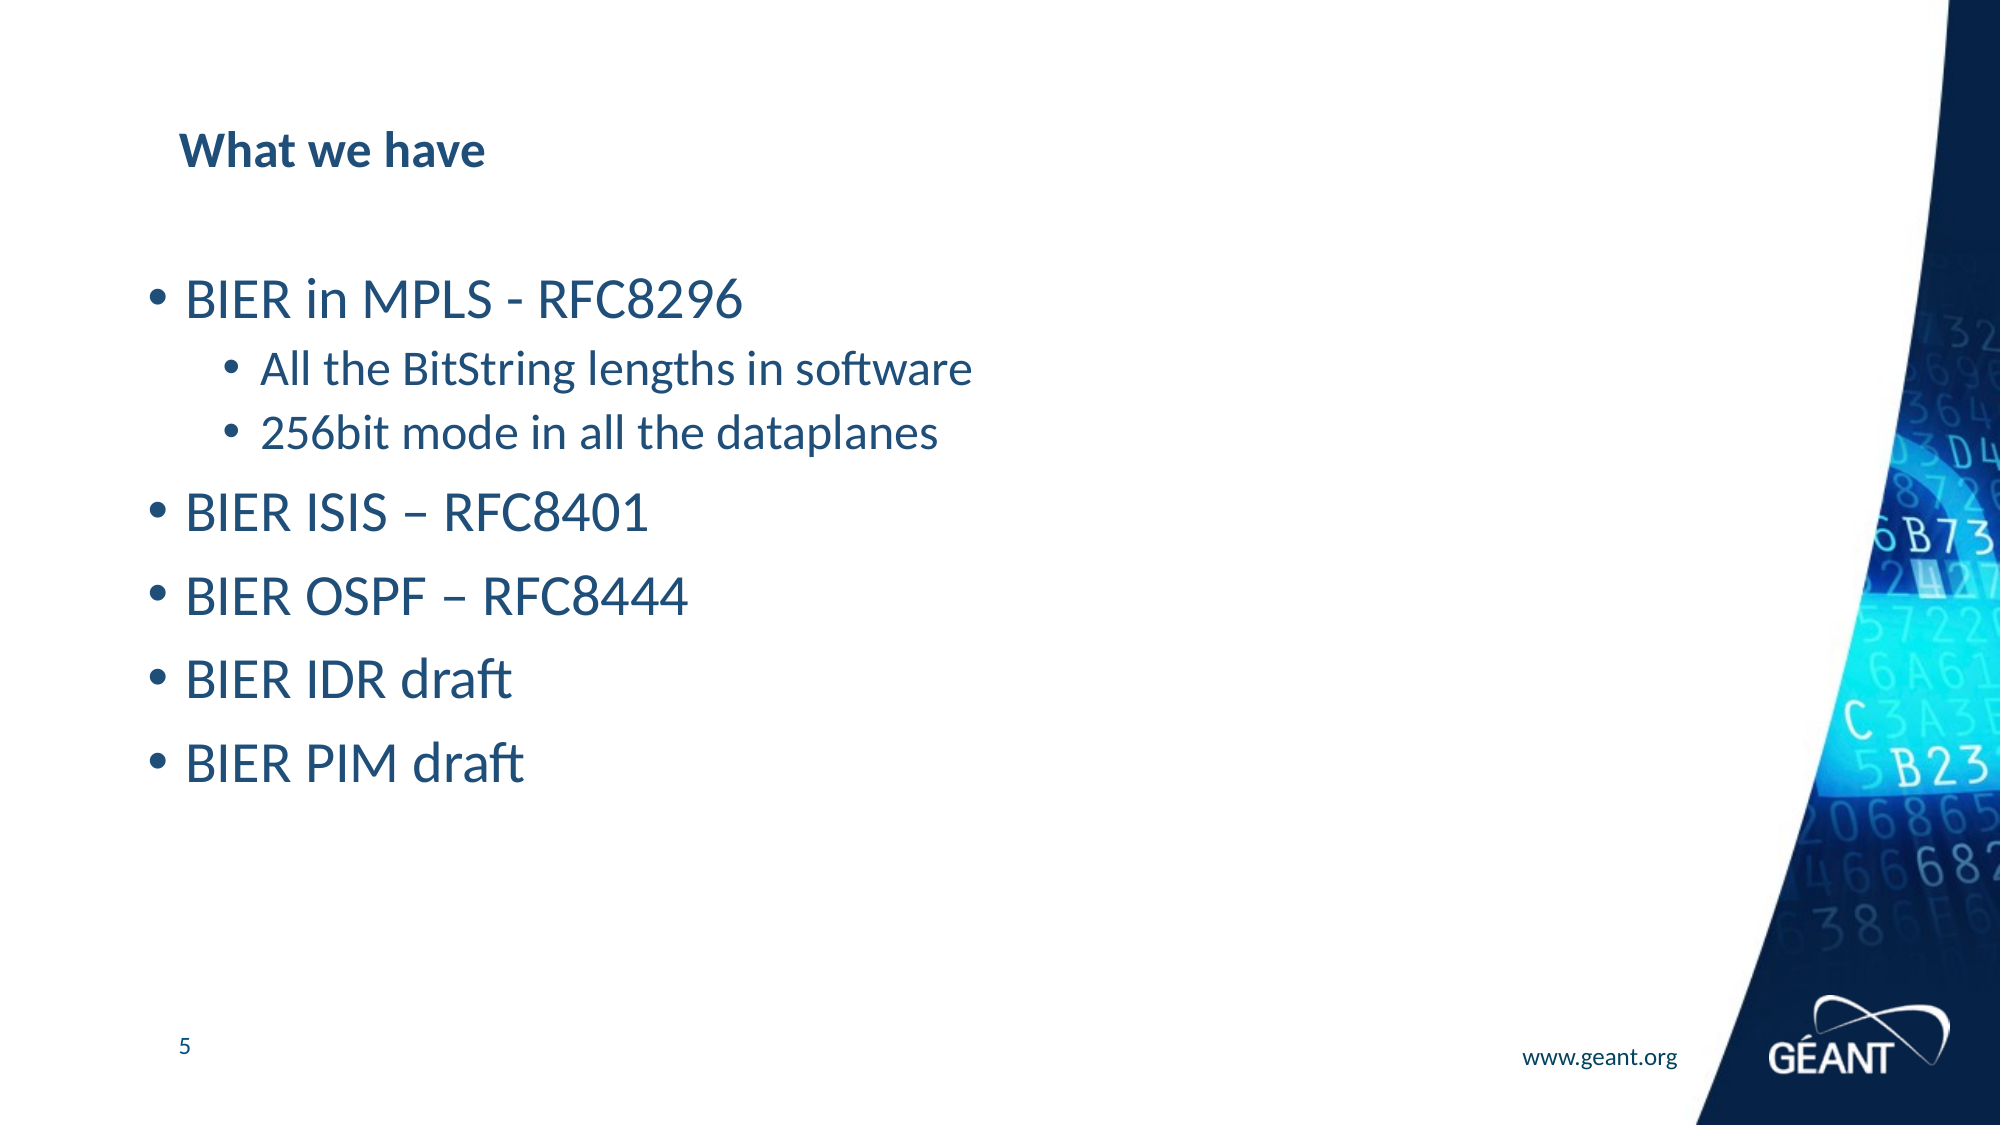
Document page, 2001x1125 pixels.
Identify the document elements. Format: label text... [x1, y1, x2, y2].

picture [1530, 0, 2000, 1125]
title What we have [163, 115, 1787, 187]
list BIER in MPLS - RFC8296 All the BitString lengths in software 256bit mode in all the dataplanes BIER ISIS – RFC8401 BIER OSPF – RFC8444 BIER IDR draft BIER PIM draft [132, 261, 1688, 976]
